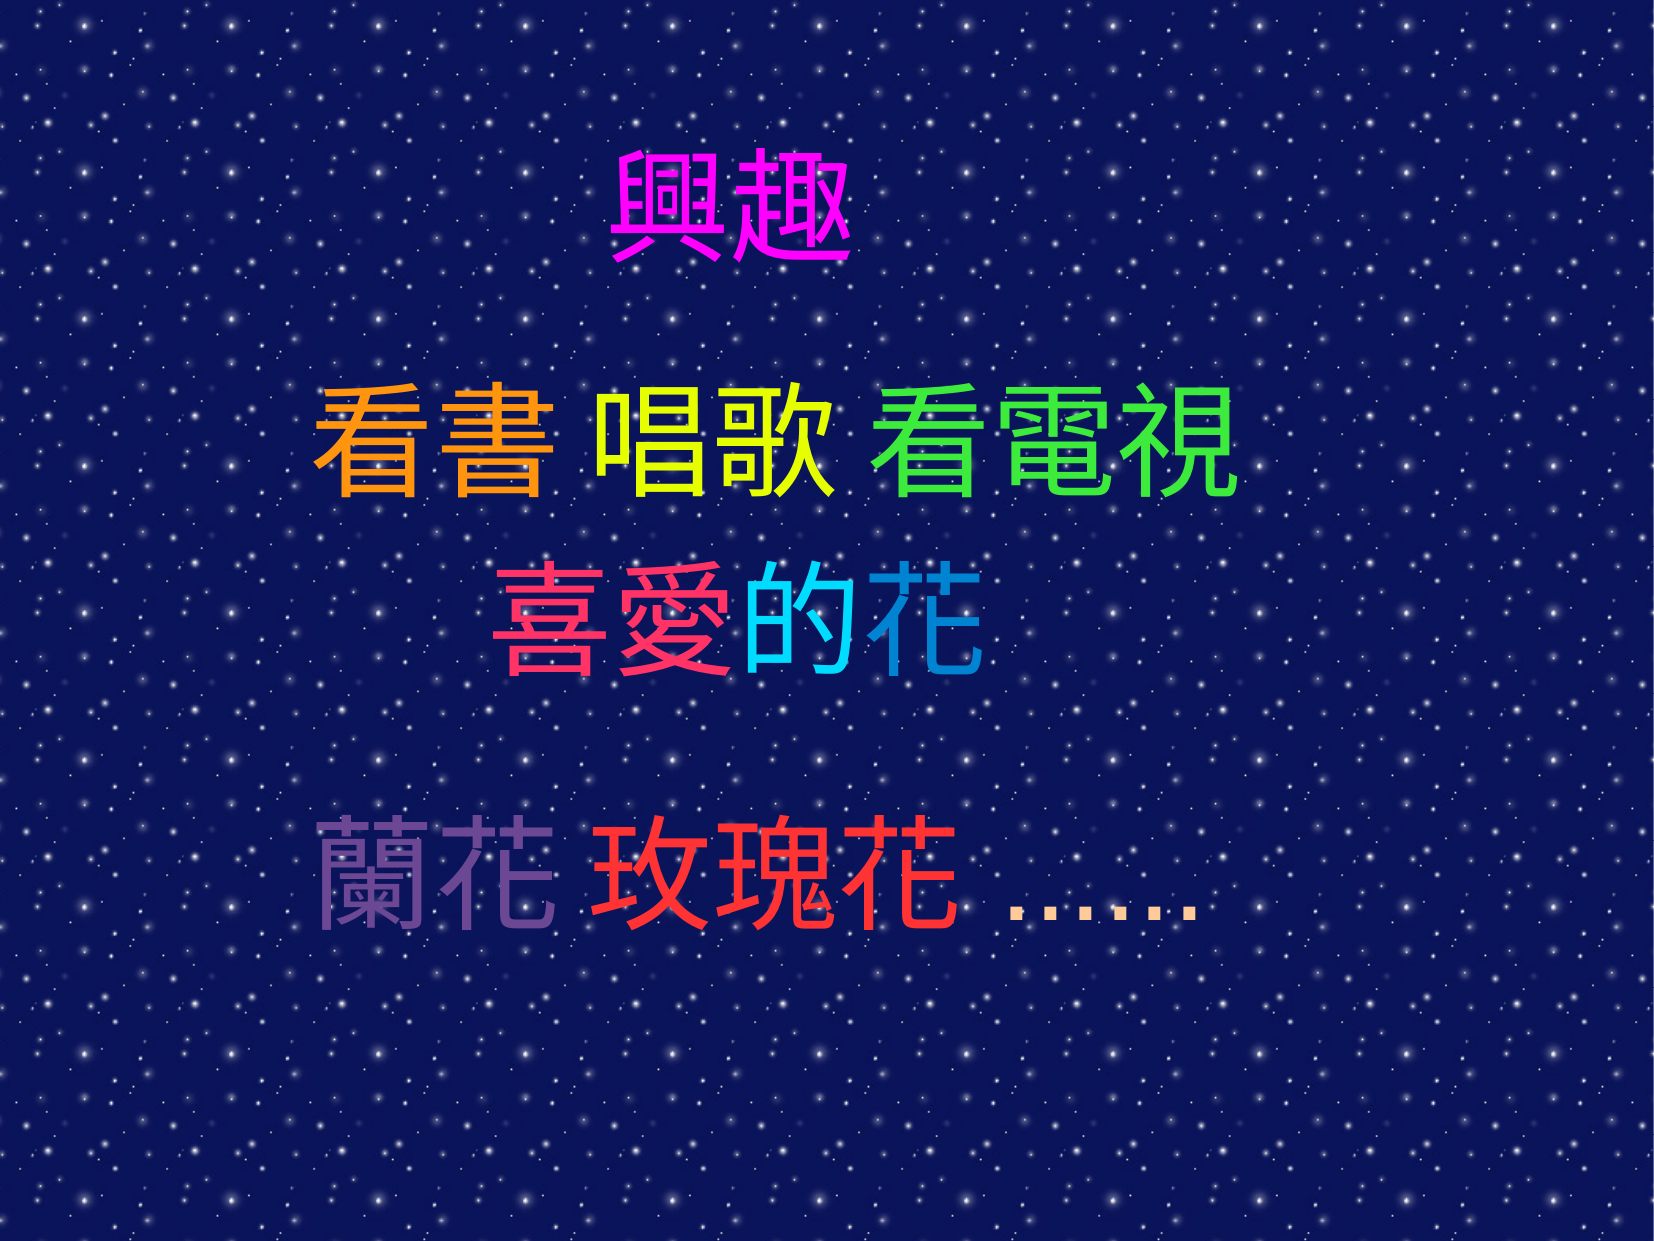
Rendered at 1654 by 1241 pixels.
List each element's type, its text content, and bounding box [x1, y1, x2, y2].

picture [0, 0, 1654, 1241]
text_box 看書 唱歌 看電視 [295, 334, 1654, 650]
text_box 興趣 [590, 100, 1211, 266]
text_box 蘭花 玫瑰花...... [295, 767, 1654, 1234]
text_box 喜愛的花 [472, 514, 1388, 680]
